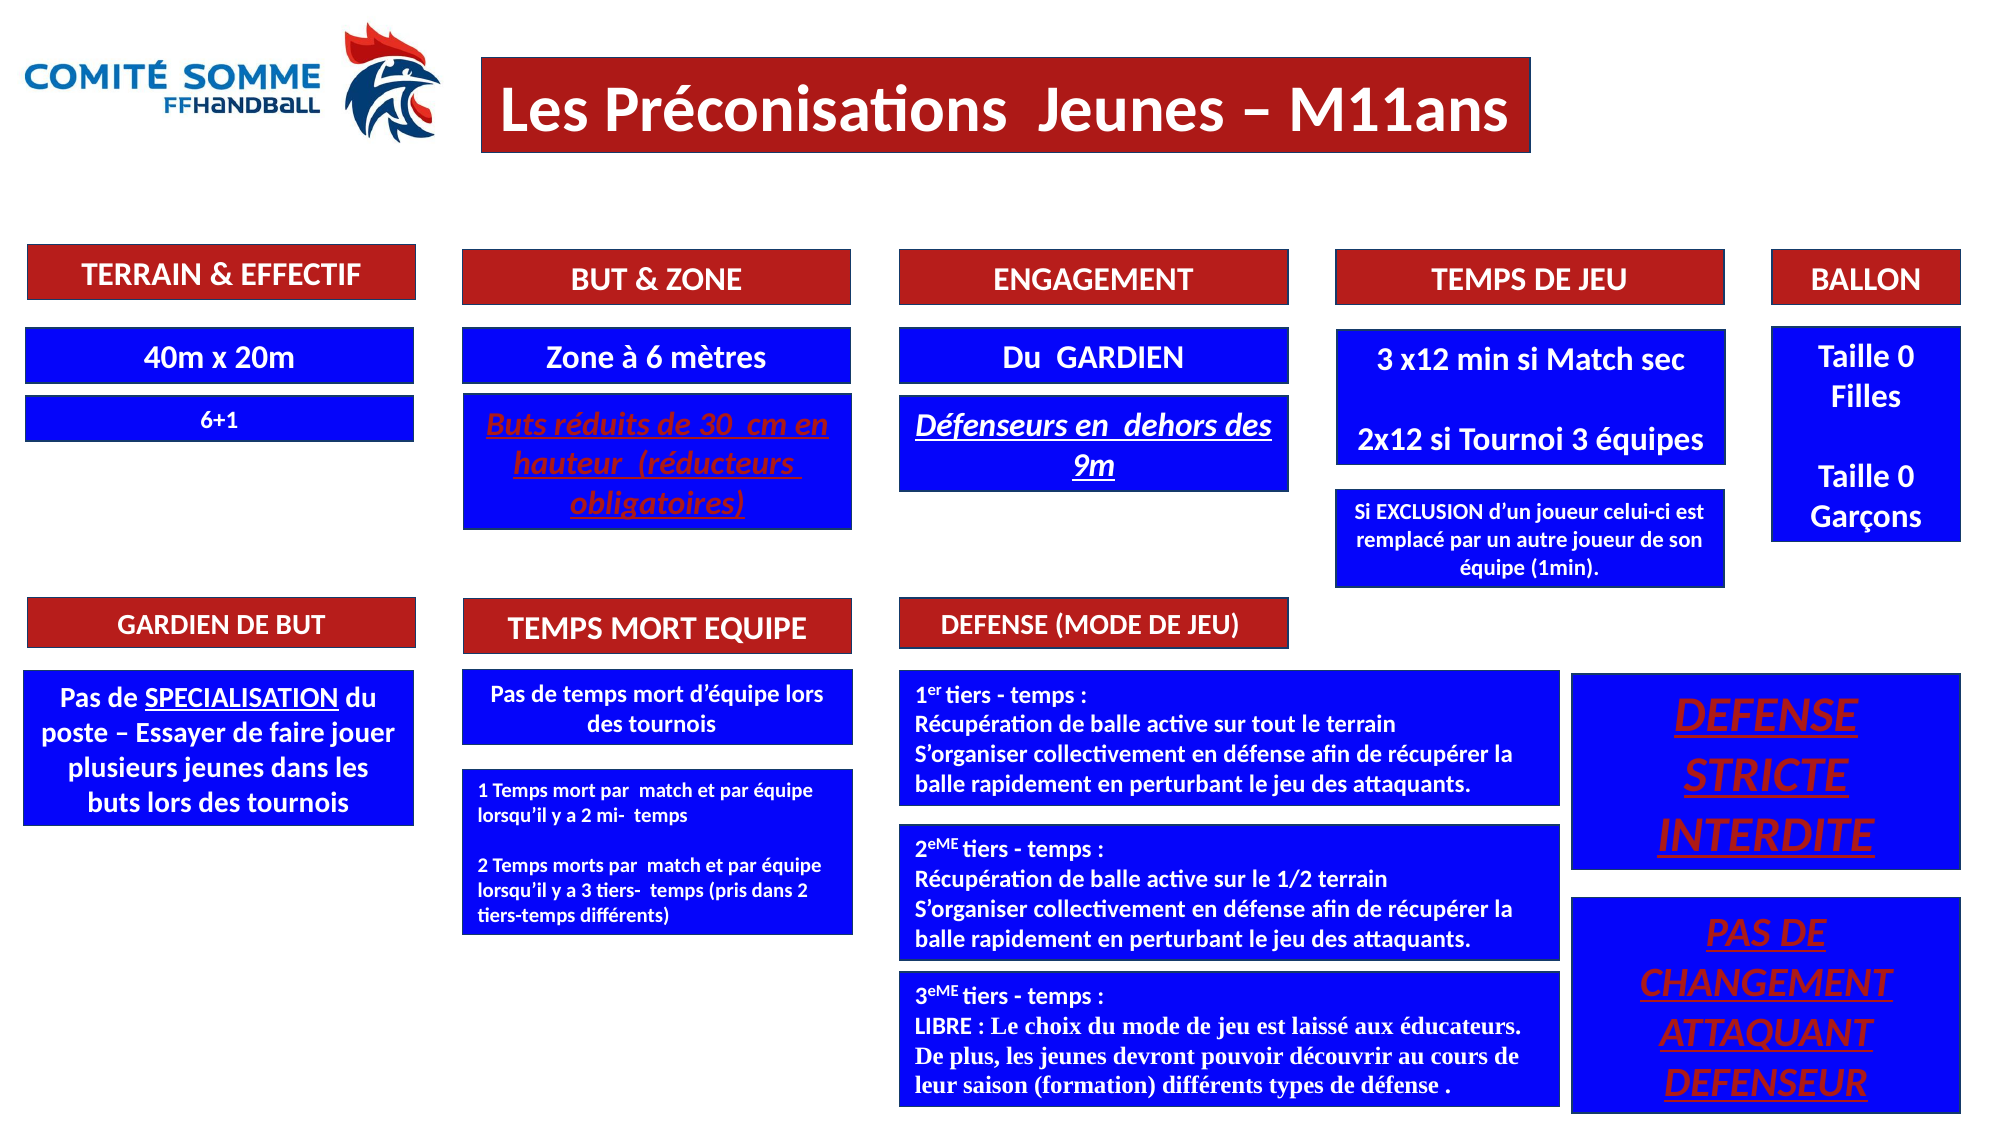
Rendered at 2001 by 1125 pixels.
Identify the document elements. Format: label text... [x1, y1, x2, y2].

text_box DEFENSE (MODE DE JEU) [900, 598, 1288, 648]
text_box 1 Temps mort par match et par équipe lorsqu’il y a 2 mi- temps 2 Temps morts par match et par équipe lorsqu’il y a 3 tiers- temps (pris dans 2 tiers-temps différents) [463, 769, 853, 934]
text_box Si EXCLUSION d’un joueur celui-ci est remplacé par un autre joueur de son équipe (1min). [1336, 490, 1724, 587]
text_box Pas de temps mort d’équipe lors des tournois [463, 670, 853, 745]
text_box Pas de SPECIALISATION du poste – Essayer de faire jouer plusieurs jeunes dans les buts lors des tournois [23, 671, 414, 826]
text_box Du GARDIEN [900, 328, 1288, 383]
text_box Zone à 6 mètres [463, 328, 851, 383]
text_box Buts réduits de 30 cm en hauteur (réducteurs obligatoires) [464, 394, 852, 529]
text_box 1er tiers - temps : Récupération de balle active sur tout le terrain S’organiser collectivement en défense afin de récupérer la balle rapidement en perturbant le jeu des attaquants. [900, 671, 1559, 805]
text_box Défenseurs en dehors des 9m [900, 396, 1288, 491]
picture [0, 0, 444, 154]
text_box BUT & ZONE [463, 249, 851, 304]
text_box 3 x12 min si Match sec 2x12 si Tournoi 3 équipes [1337, 330, 1725, 465]
text_box Taille 0 Filles Taille 0 Garçons [1772, 327, 1961, 541]
text_box TERRAIN & EFFECTIF [28, 245, 416, 300]
text_box Les Préconisations Jeunes – M11ans [482, 58, 1530, 153]
text_box DEFENSE STRICTE INTERDITE [1572, 674, 1960, 869]
text_box GARDIEN DE BUT [28, 597, 416, 648]
text_box ENGAGEMENT [900, 249, 1288, 304]
text_box BALLON [1772, 249, 1961, 304]
text_box 6+1 [26, 396, 414, 441]
text_box 40m x 20m [26, 328, 414, 383]
text_box 3eME tiers - temps : LIBRE : Le choix du mode de jeu est laissé aux éducateurs. De plus, les jeunes devront pouvoir découvrir au cours de leur saison (formation) différents types de défense . [900, 972, 1559, 1107]
text_box 2eME tiers - temps : Récupération de balle active sur le 1/2 terrain S’organiser collectivement en défense afin de récupérer la balle rapidement en perturbant le jeu des attaquants. [900, 825, 1559, 960]
text_box PAS DE CHANGEMENT ATTAQUANT DEFENSEUR [1572, 898, 1960, 1113]
text_box TEMPS MORT EQUIPE [464, 598, 852, 653]
text_box TEMPS DE JEU [1336, 249, 1724, 304]
